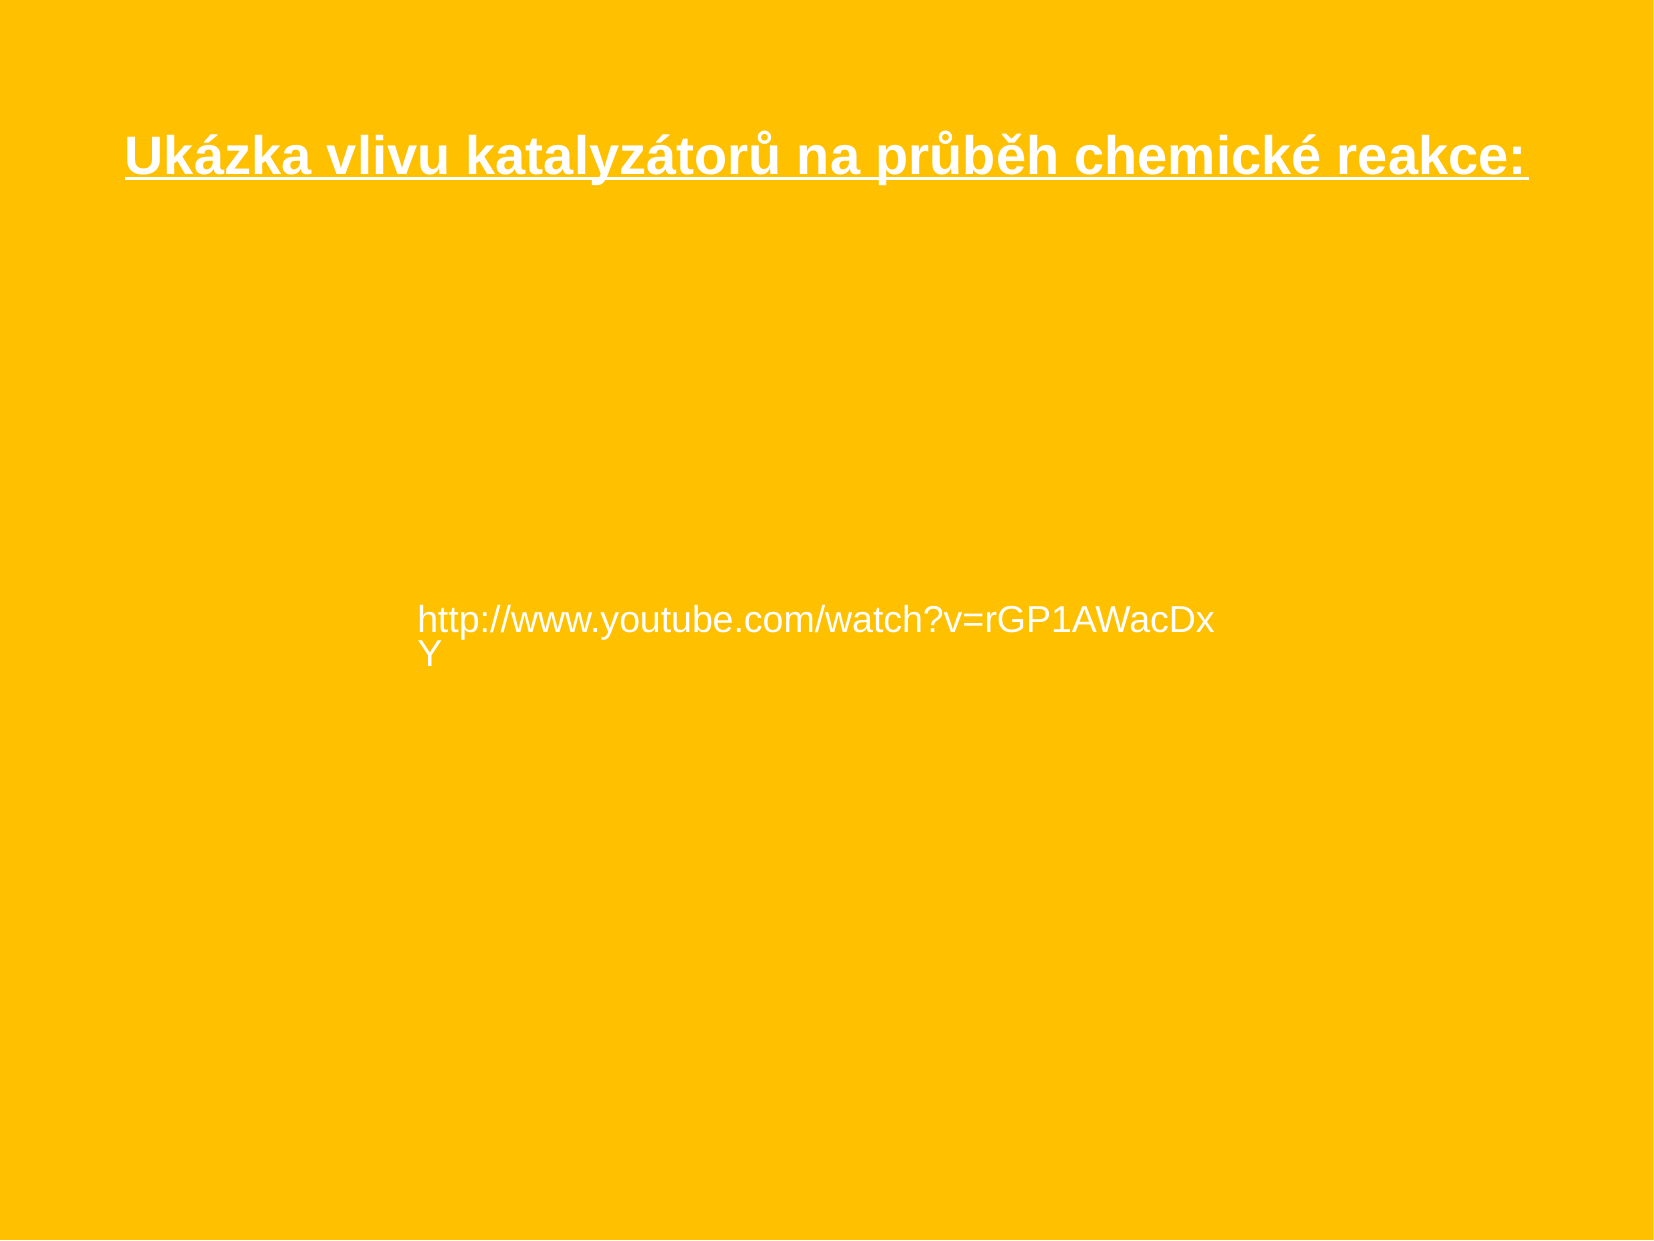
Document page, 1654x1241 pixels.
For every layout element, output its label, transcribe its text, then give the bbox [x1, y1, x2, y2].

text_box http://www.youtube.com/watch?v=rGP1AWacDxY [402, 591, 1252, 649]
title Ukázka vlivu katalyzátorů na průběh chemické reakce: [82, 49, 1571, 257]
